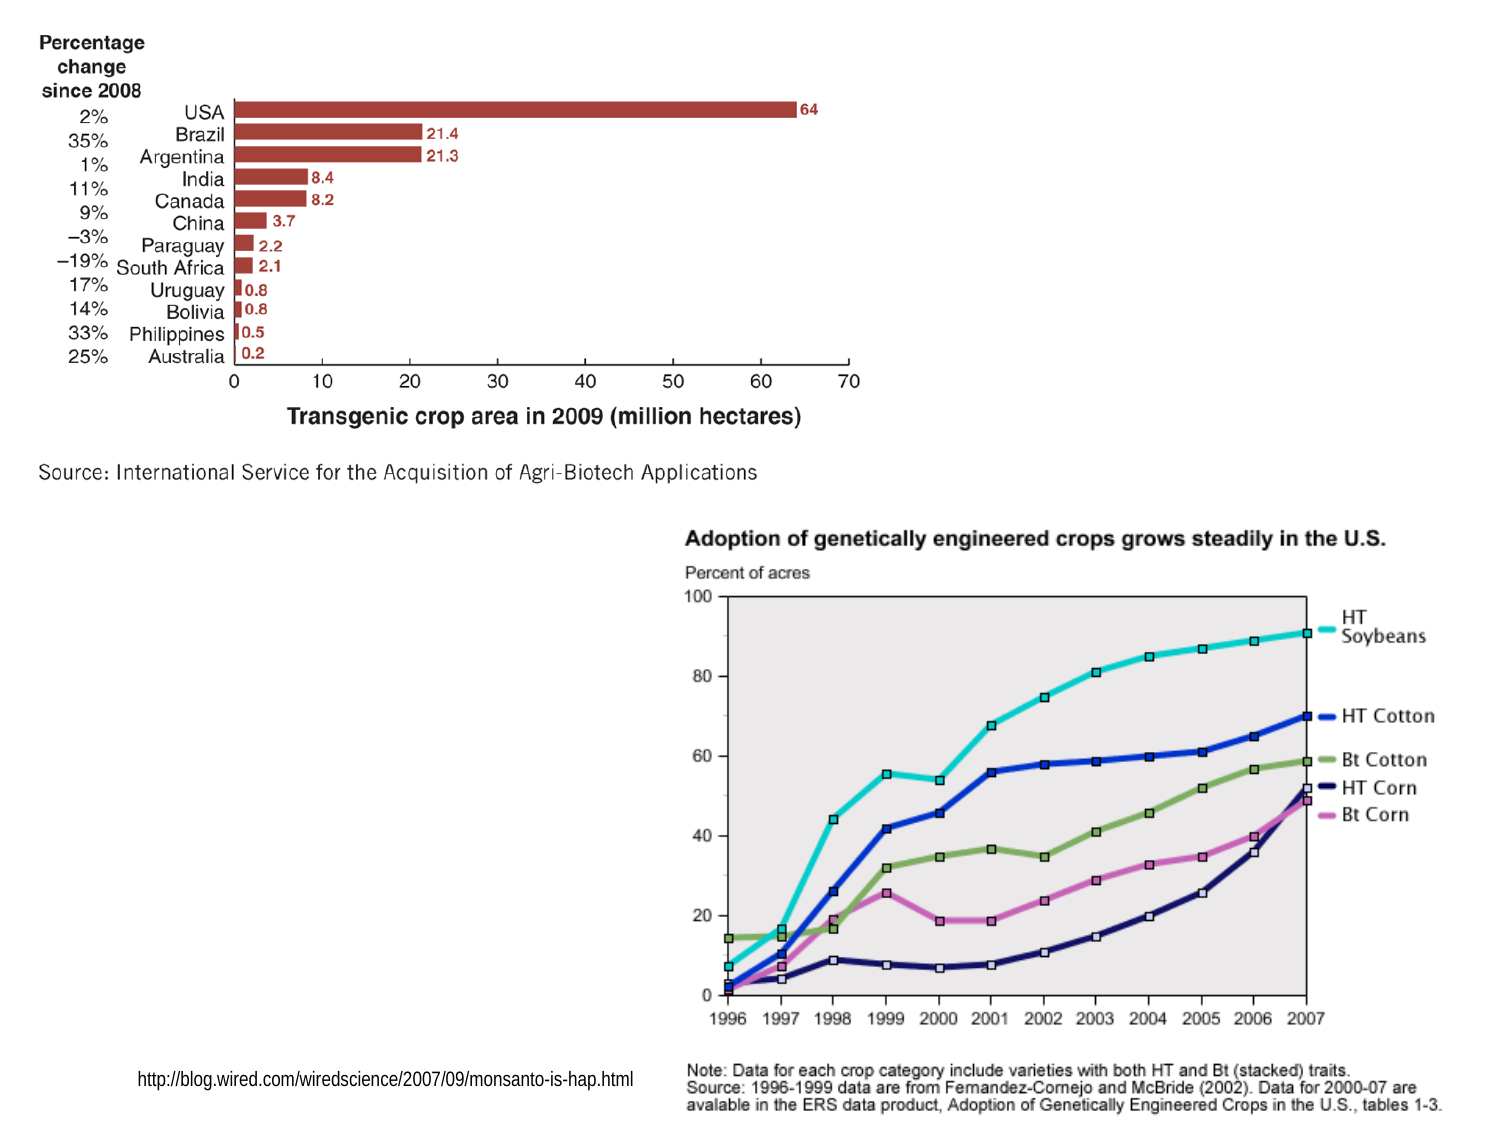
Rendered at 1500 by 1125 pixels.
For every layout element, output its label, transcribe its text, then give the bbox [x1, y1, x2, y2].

text_box http://blog.wired.com/wiredscience/2007/09/monsanto-is-hap.html [122, 1058, 649, 1099]
picture [29, 31, 869, 490]
picture [679, 521, 1461, 1125]
